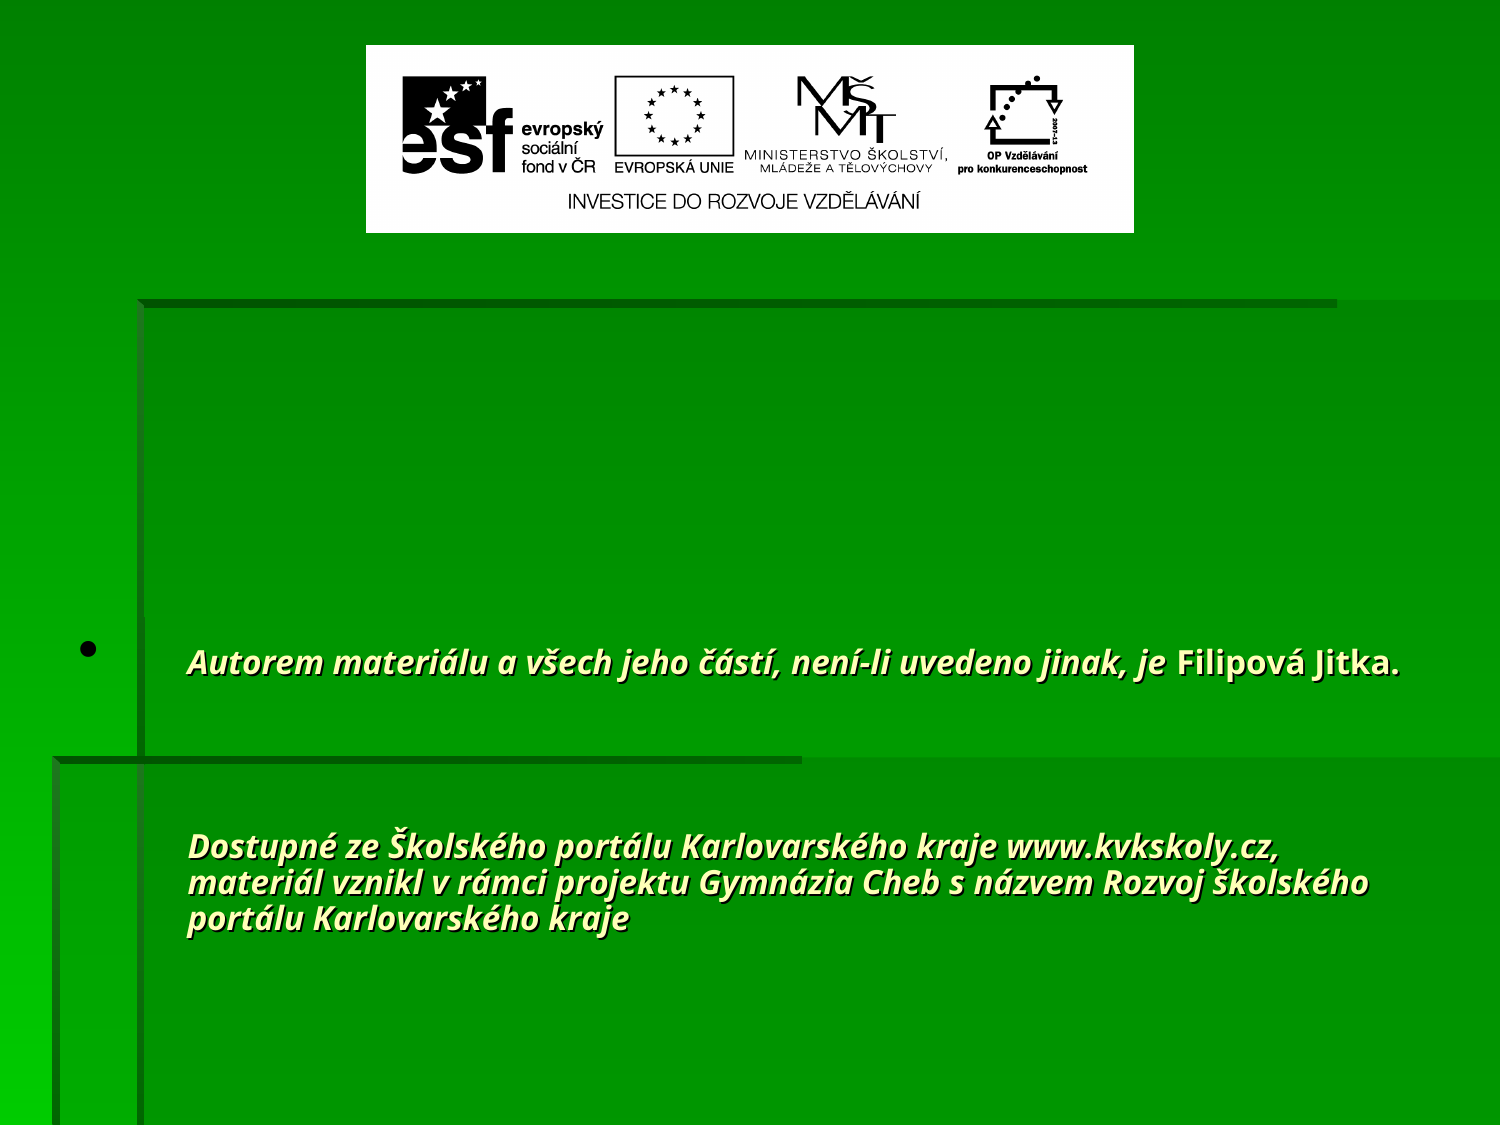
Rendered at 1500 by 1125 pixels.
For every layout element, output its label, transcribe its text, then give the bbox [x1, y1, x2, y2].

list Autorem materiálu a všech jeho částí, není-li uvedeno jinak, je Filipová Jitka. Dostupné ze Školského portálu Karlovarského kraje www.kvkskoly.cz, materiál vznikl v rámci projektu Gymnázia Cheb s názvem Rozvoj školského portálu Karlovarského kraje [75, 262, 1426, 1005]
picture [366, 45, 1134, 233]
